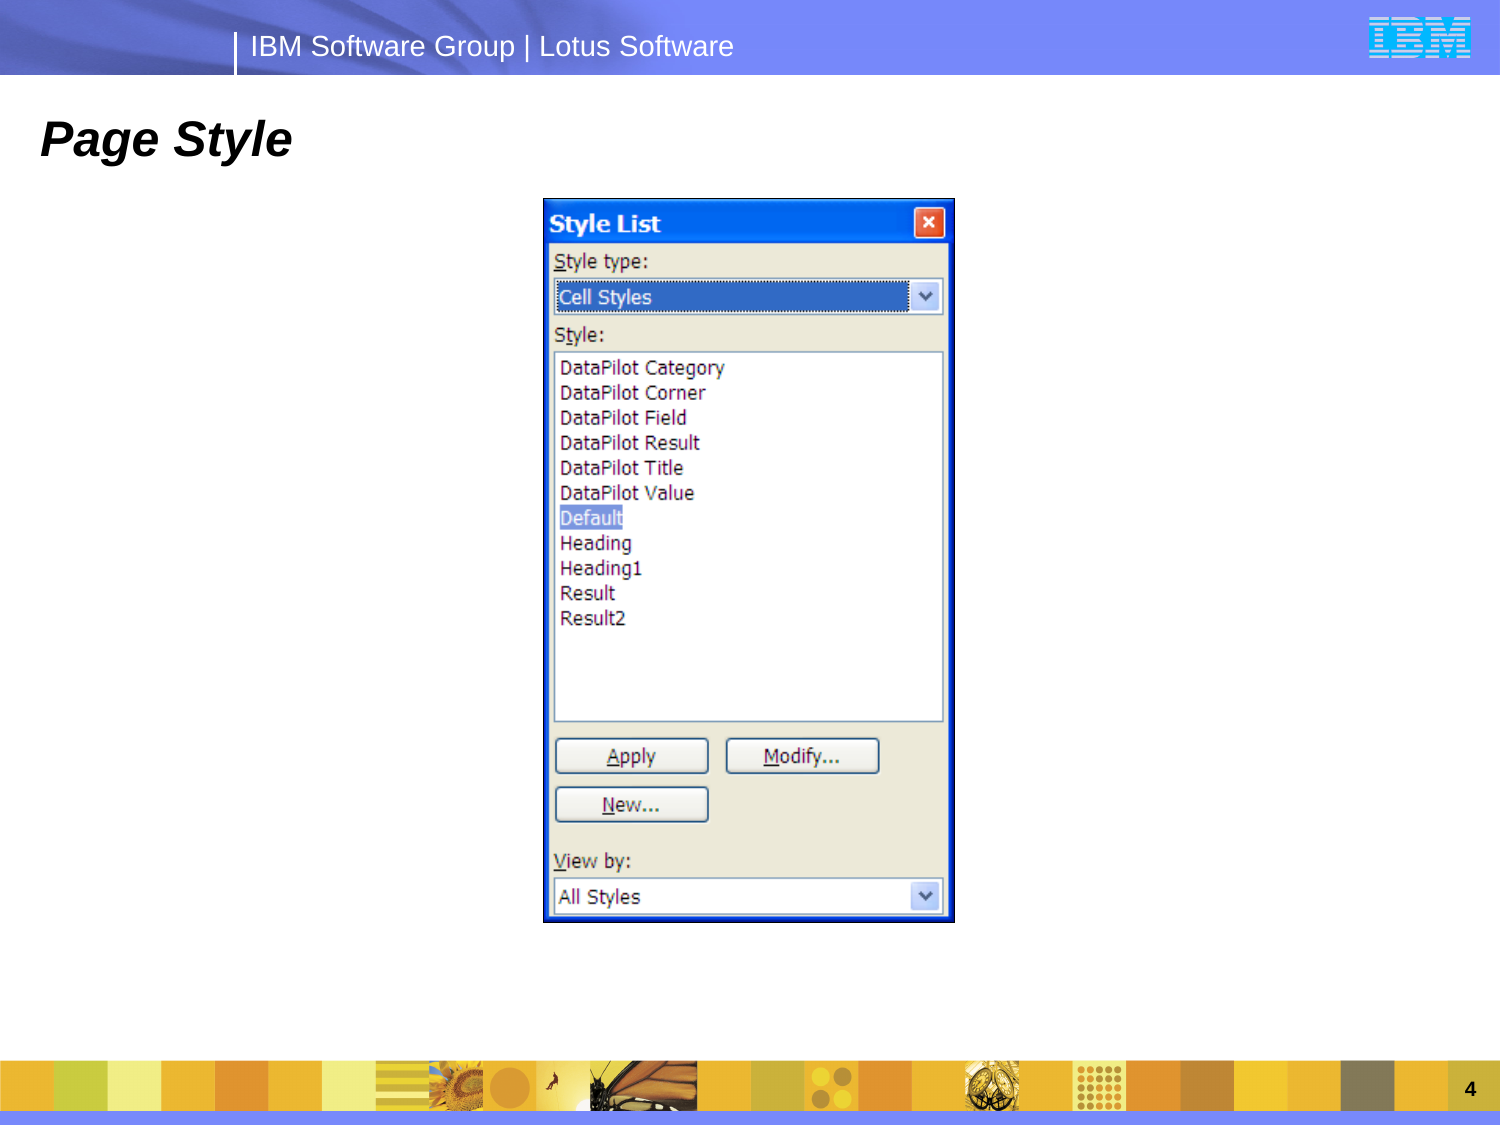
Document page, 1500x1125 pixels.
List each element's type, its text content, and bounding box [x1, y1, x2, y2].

picture [0, 1060, 1500, 1111]
picture [543, 198, 955, 923]
picture [0, 0, 1500, 75]
title Page Style [25, 106, 1378, 189]
